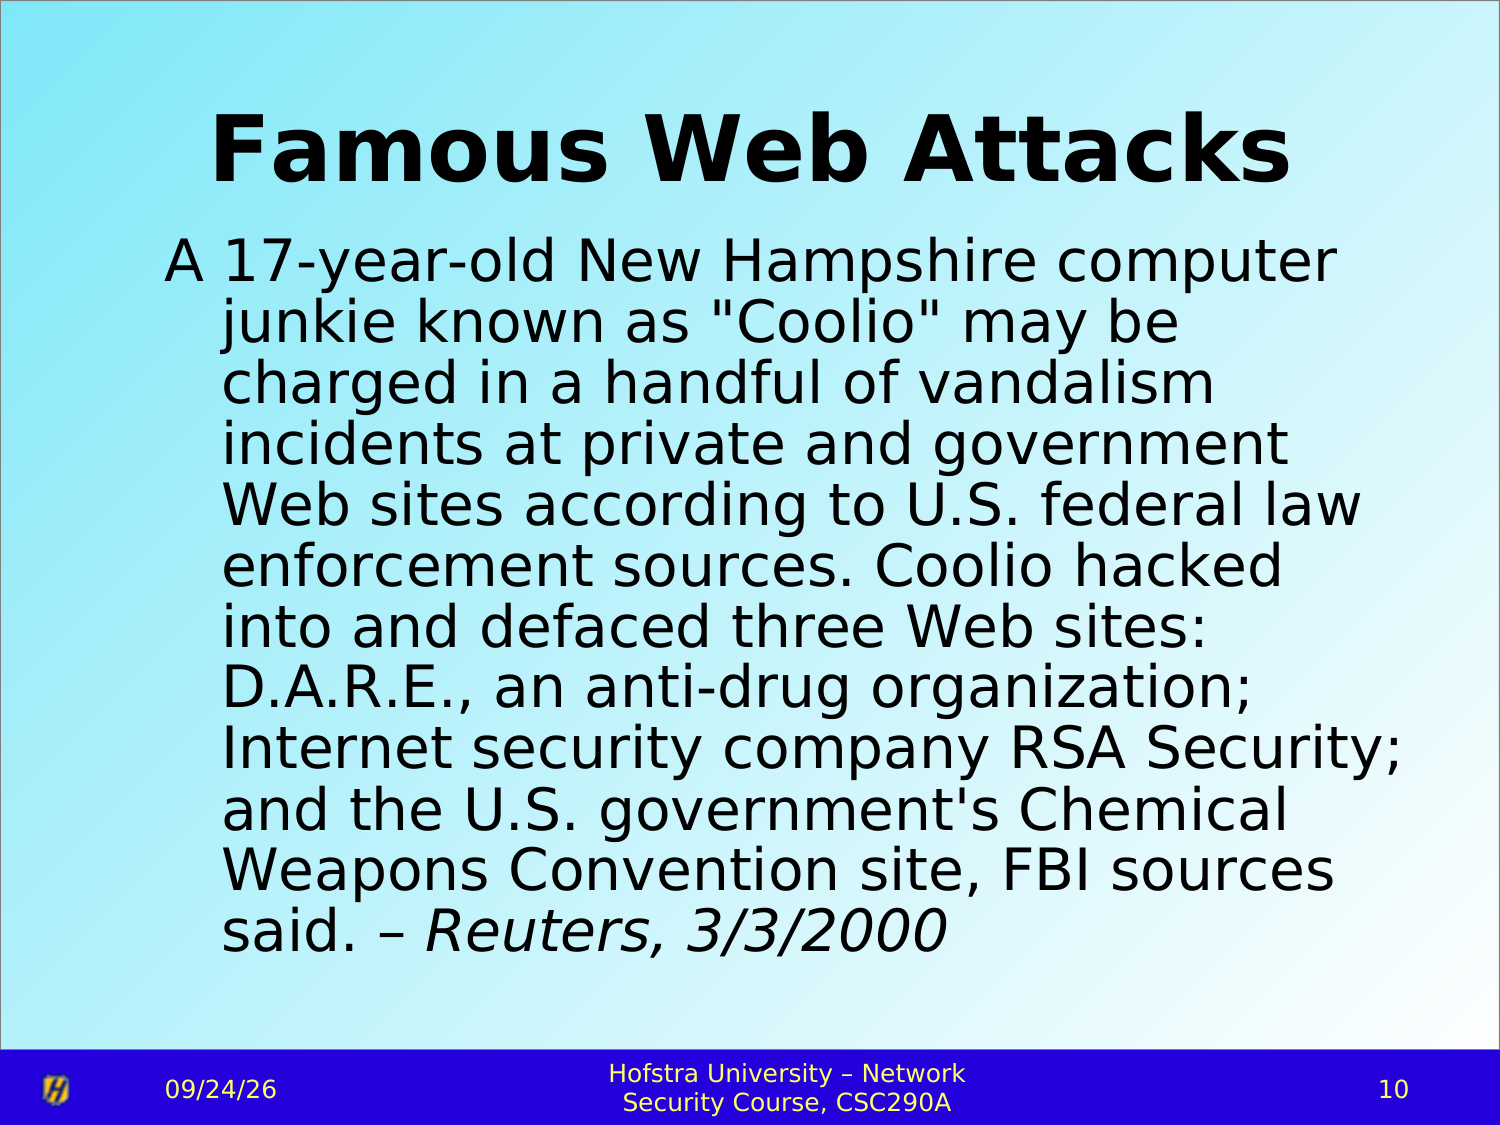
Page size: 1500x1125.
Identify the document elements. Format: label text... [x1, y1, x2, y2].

title Famous Web Attacks [112, 85, 1391, 212]
picture [37, 1072, 76, 1110]
list A 17-year-old New Hampshire computer junkie known as "Coolio" may be charged in a handful of vandalism incidents at private and government Web sites according to U.S. federal law enforcement sources. Coolio hacked into and defaced three Web sites: D.A.R.E., an anti-drug organization; Internet security company RSA Security; and the U.S. government's Chemical Weapons Convention site, FBI sources said. – Reuters, 3/3/2000 [150, 224, 1426, 1125]
